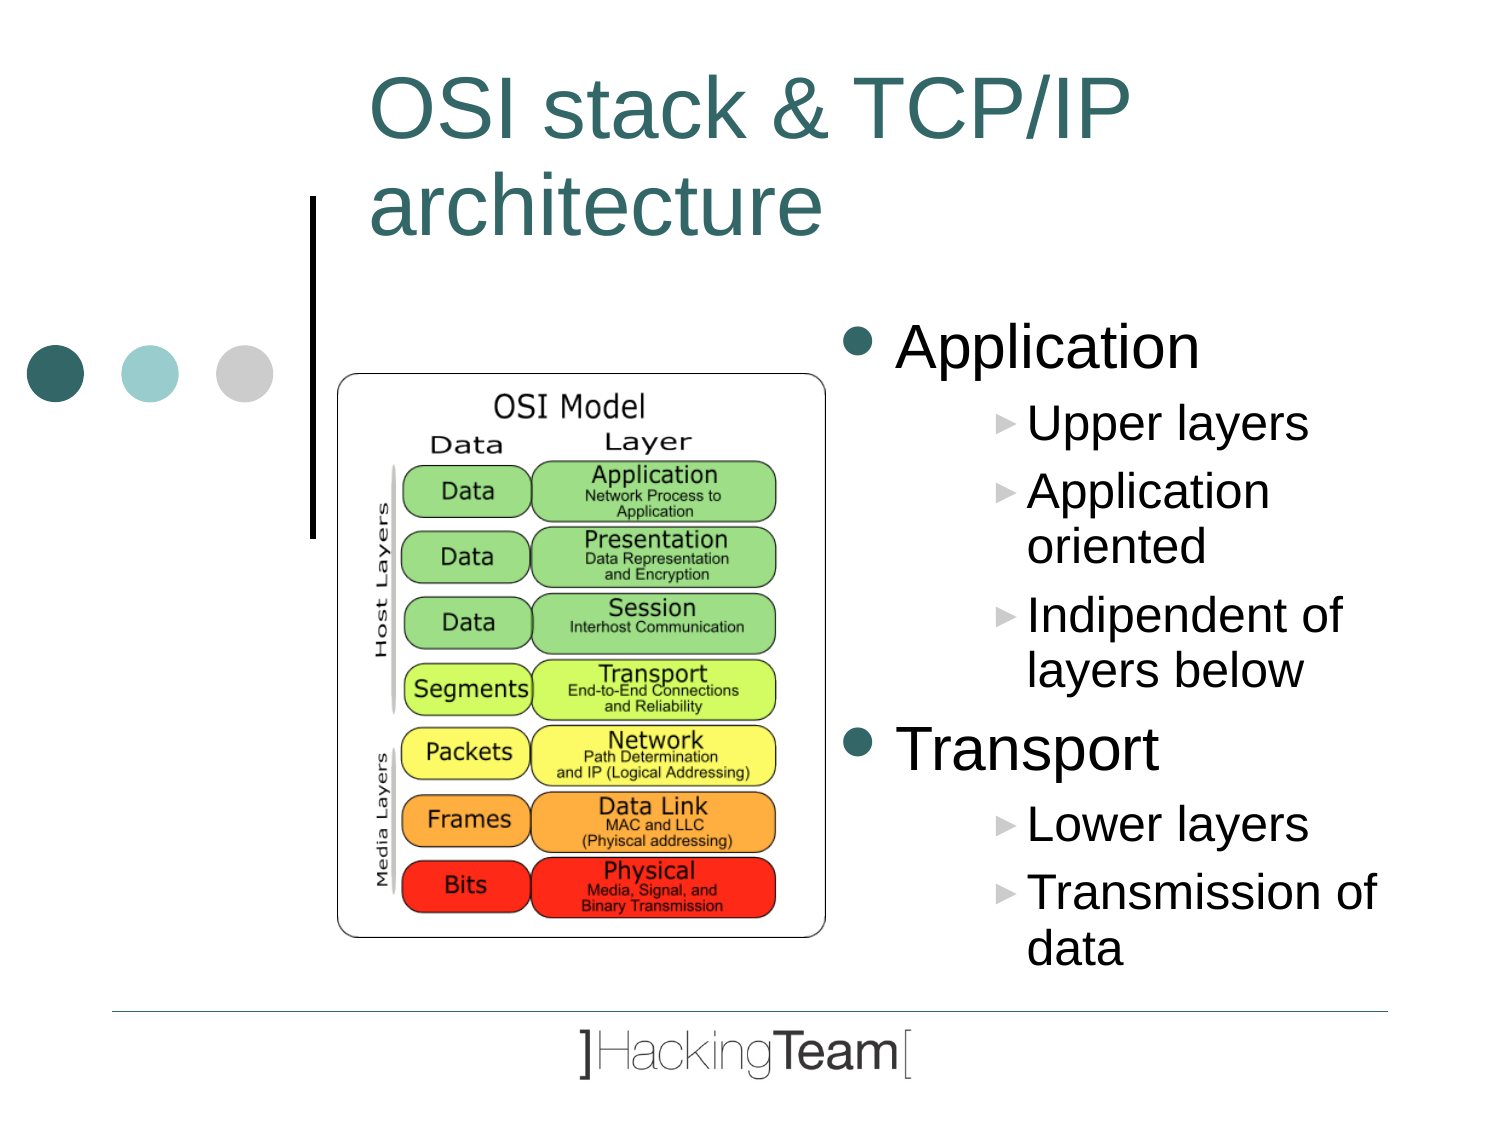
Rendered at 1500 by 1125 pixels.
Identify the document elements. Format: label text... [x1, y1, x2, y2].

picture [337, 373, 826, 938]
picture [574, 1023, 916, 1084]
title OSI stack & TCP/IP architecture [249, 31, 1401, 282]
list Application Upper layers Application oriented Indipendent of layers below Transport Lower layers Transmission of data [839, 312, 1401, 1056]
